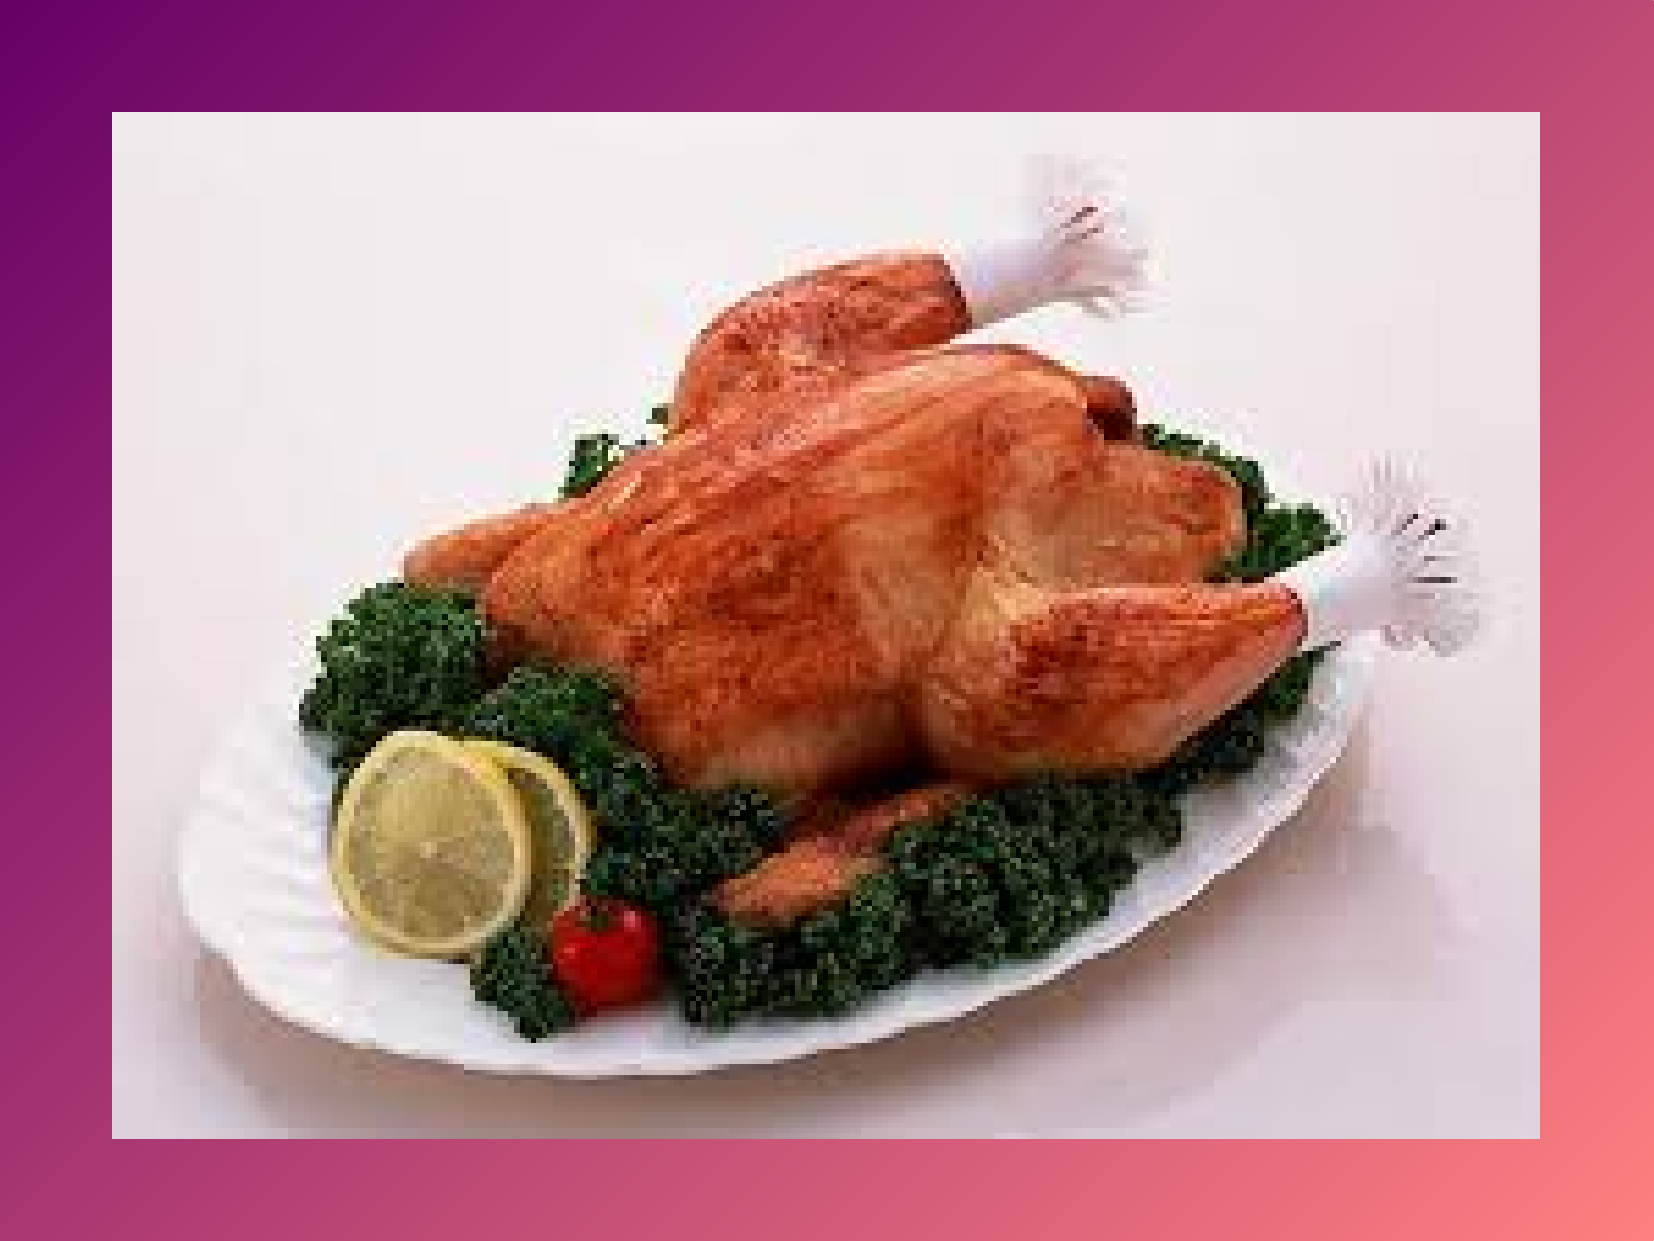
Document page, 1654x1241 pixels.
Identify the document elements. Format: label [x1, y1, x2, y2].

picture [112, 112, 1540, 1139]
